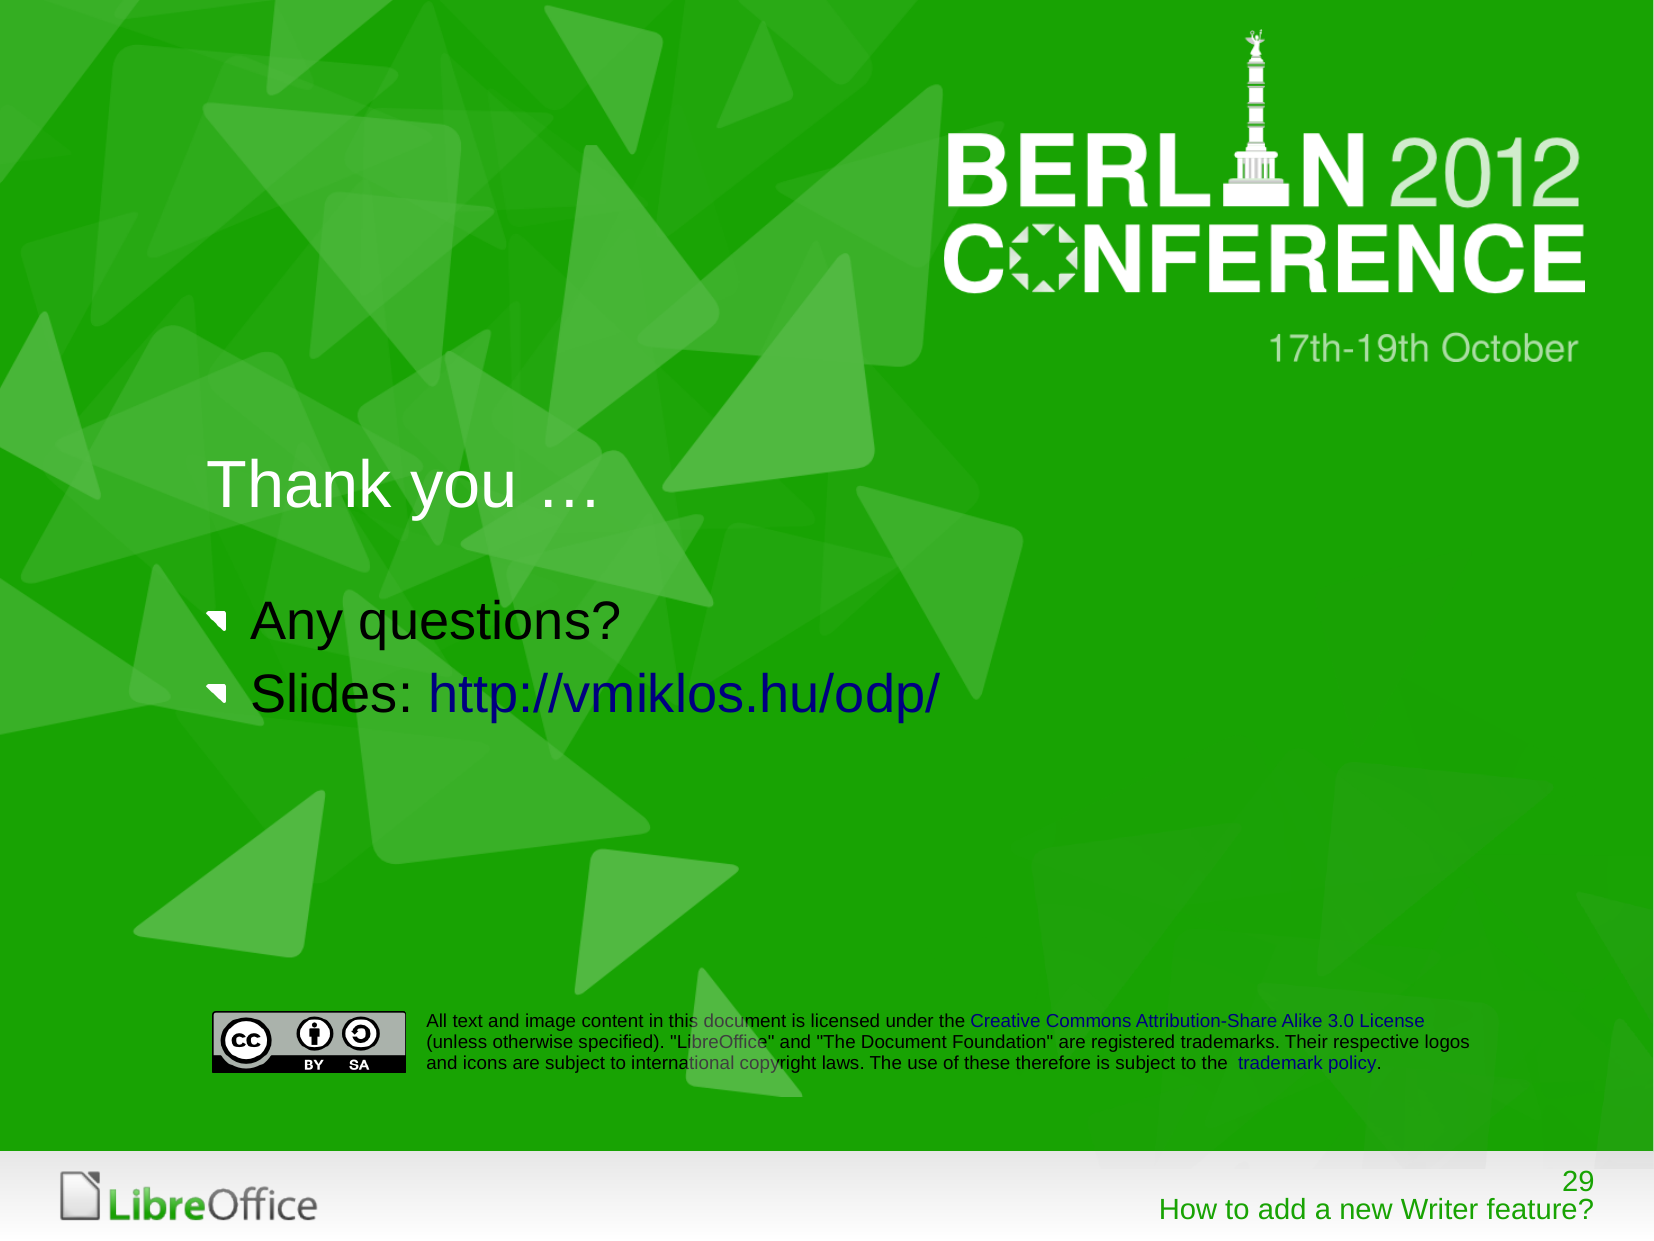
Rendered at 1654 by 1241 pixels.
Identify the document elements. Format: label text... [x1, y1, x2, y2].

picture [41, 1152, 337, 1240]
picture [0, 0, 1654, 1169]
title Thank you … [206, 395, 1477, 573]
list Any questions? Slides: http://vmiklos.hu/odp/ [206, 590, 1477, 945]
